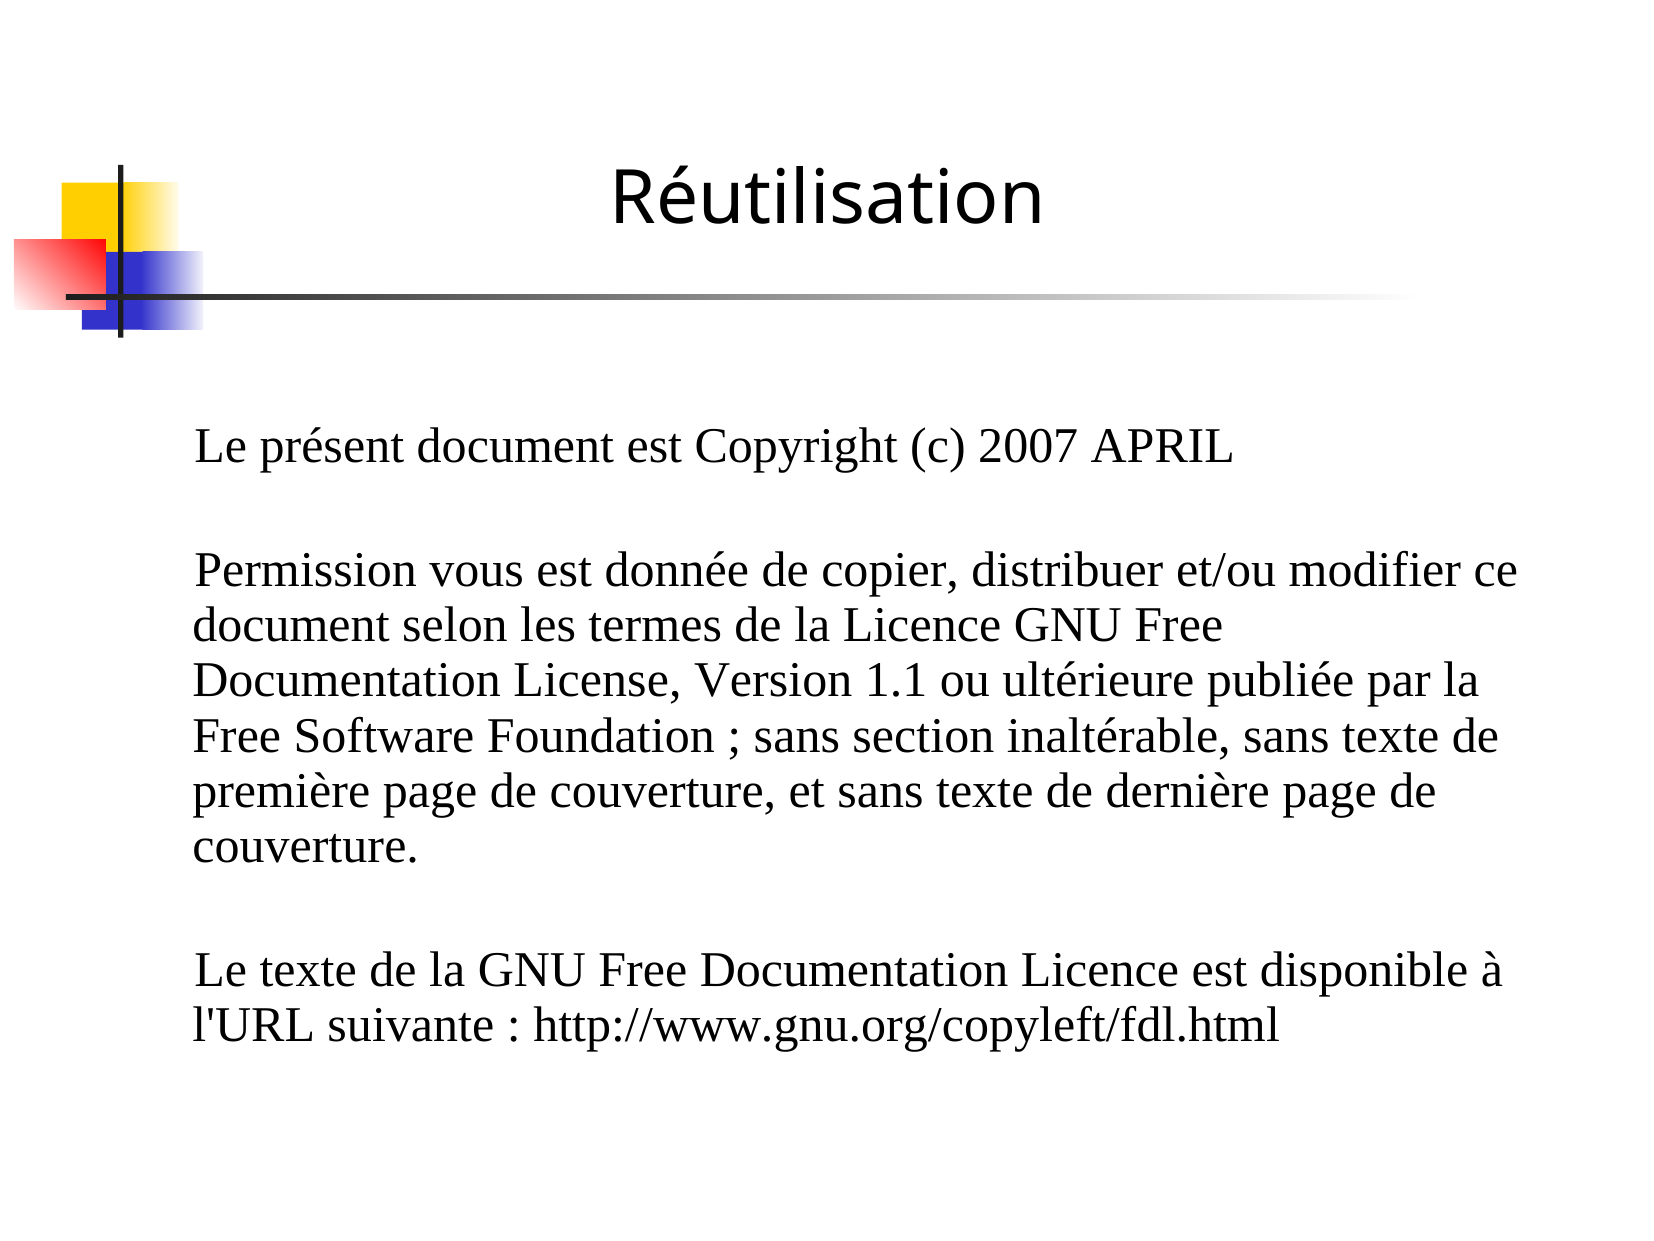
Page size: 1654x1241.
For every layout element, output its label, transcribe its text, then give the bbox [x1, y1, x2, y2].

subtitle Le présent document est Copyright (c) 2007 APRIL Permission vous est donnée de copier, distribuer et/ou modifier ce document selon les termes de la Licence GNU Free Documentation License, Version 1.1 ou ultérieure publiée par la Free Software Foundation ; sans section inaltérable, sans texte de première page de couverture, et sans texte de dernière page de couverture. Le texte de la GNU Free Documentation Licence est disponible à l'URL suivante : http://www.gnu.org/copyleft/fdl.html [121, 344, 1534, 1127]
title Réutilisation [121, 91, 1534, 299]
